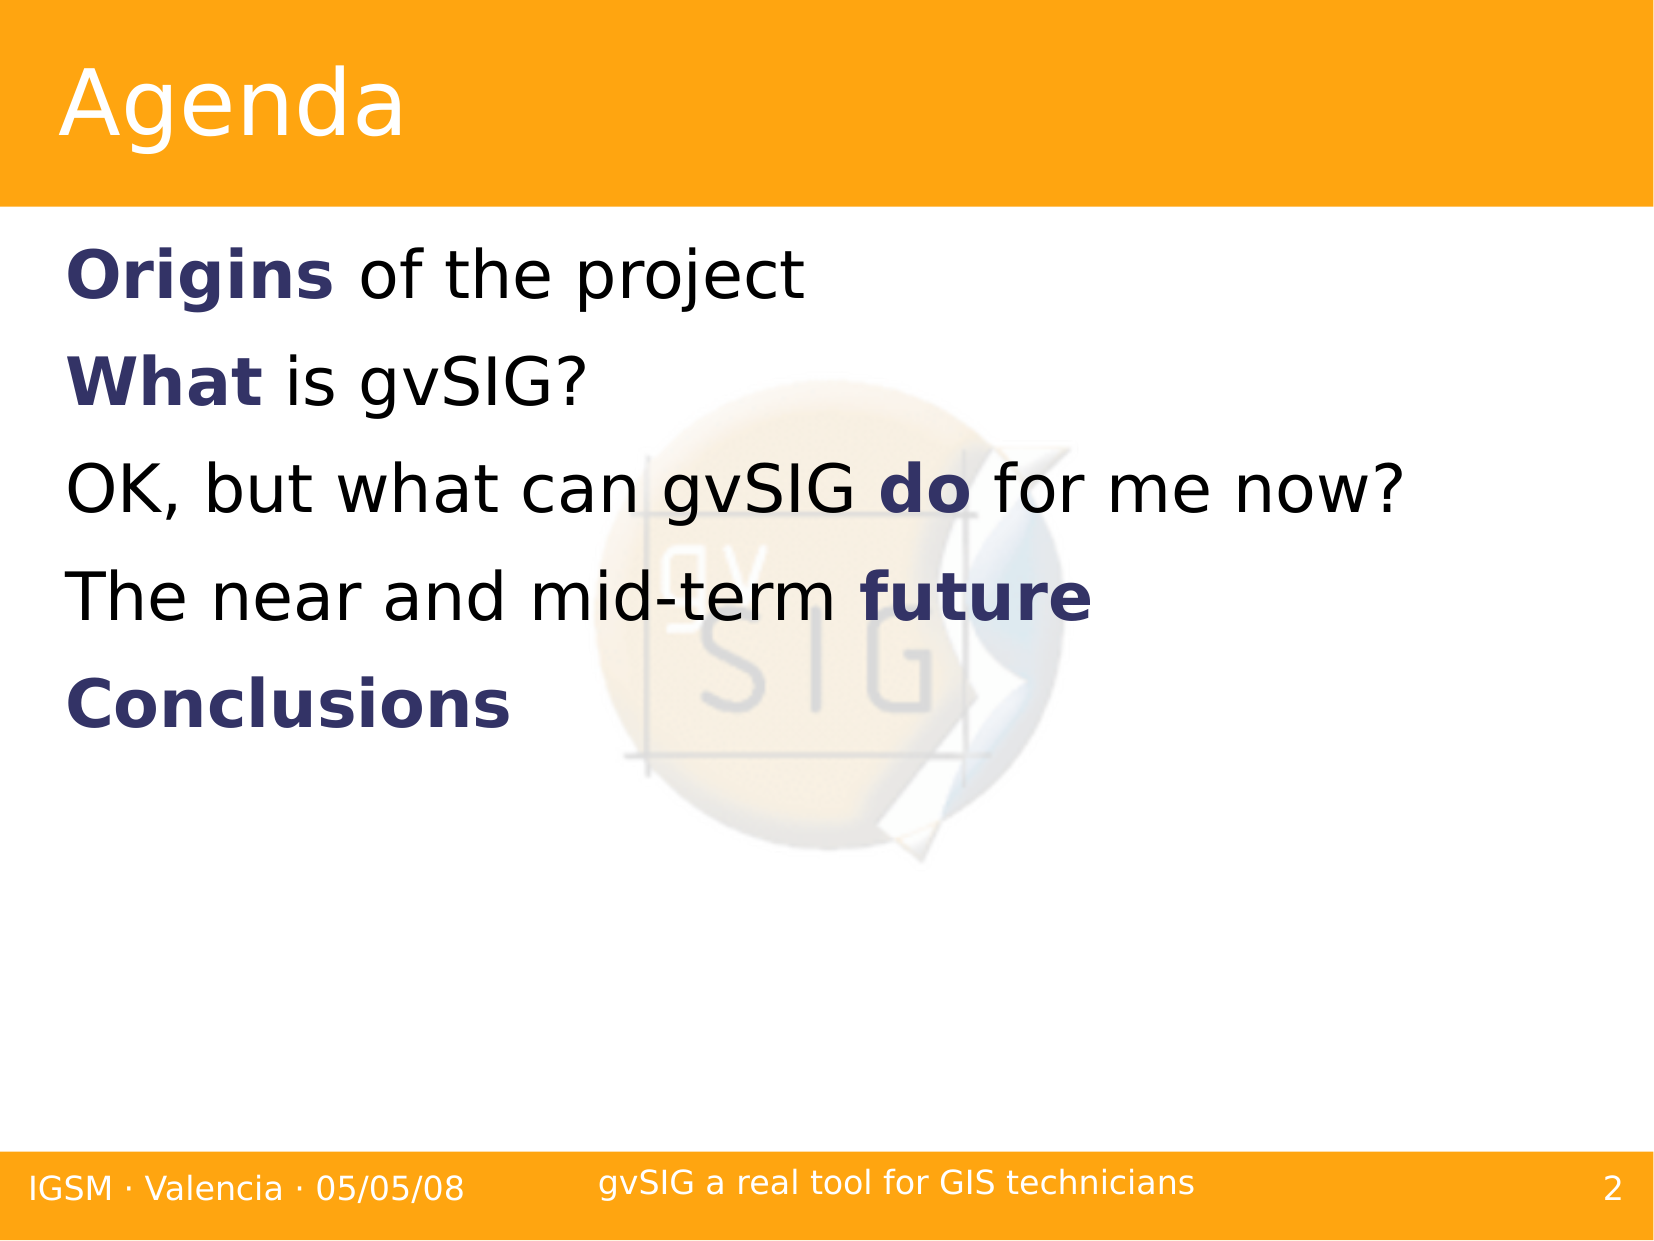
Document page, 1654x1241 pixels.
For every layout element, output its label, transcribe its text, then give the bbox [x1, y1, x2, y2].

list Origins of the project What is gvSIG? OK, but what can gvSIG do for me now? The near and mid-term future Conclusions [47, 236, 1595, 1123]
title Agenda [59, 29, 1536, 178]
